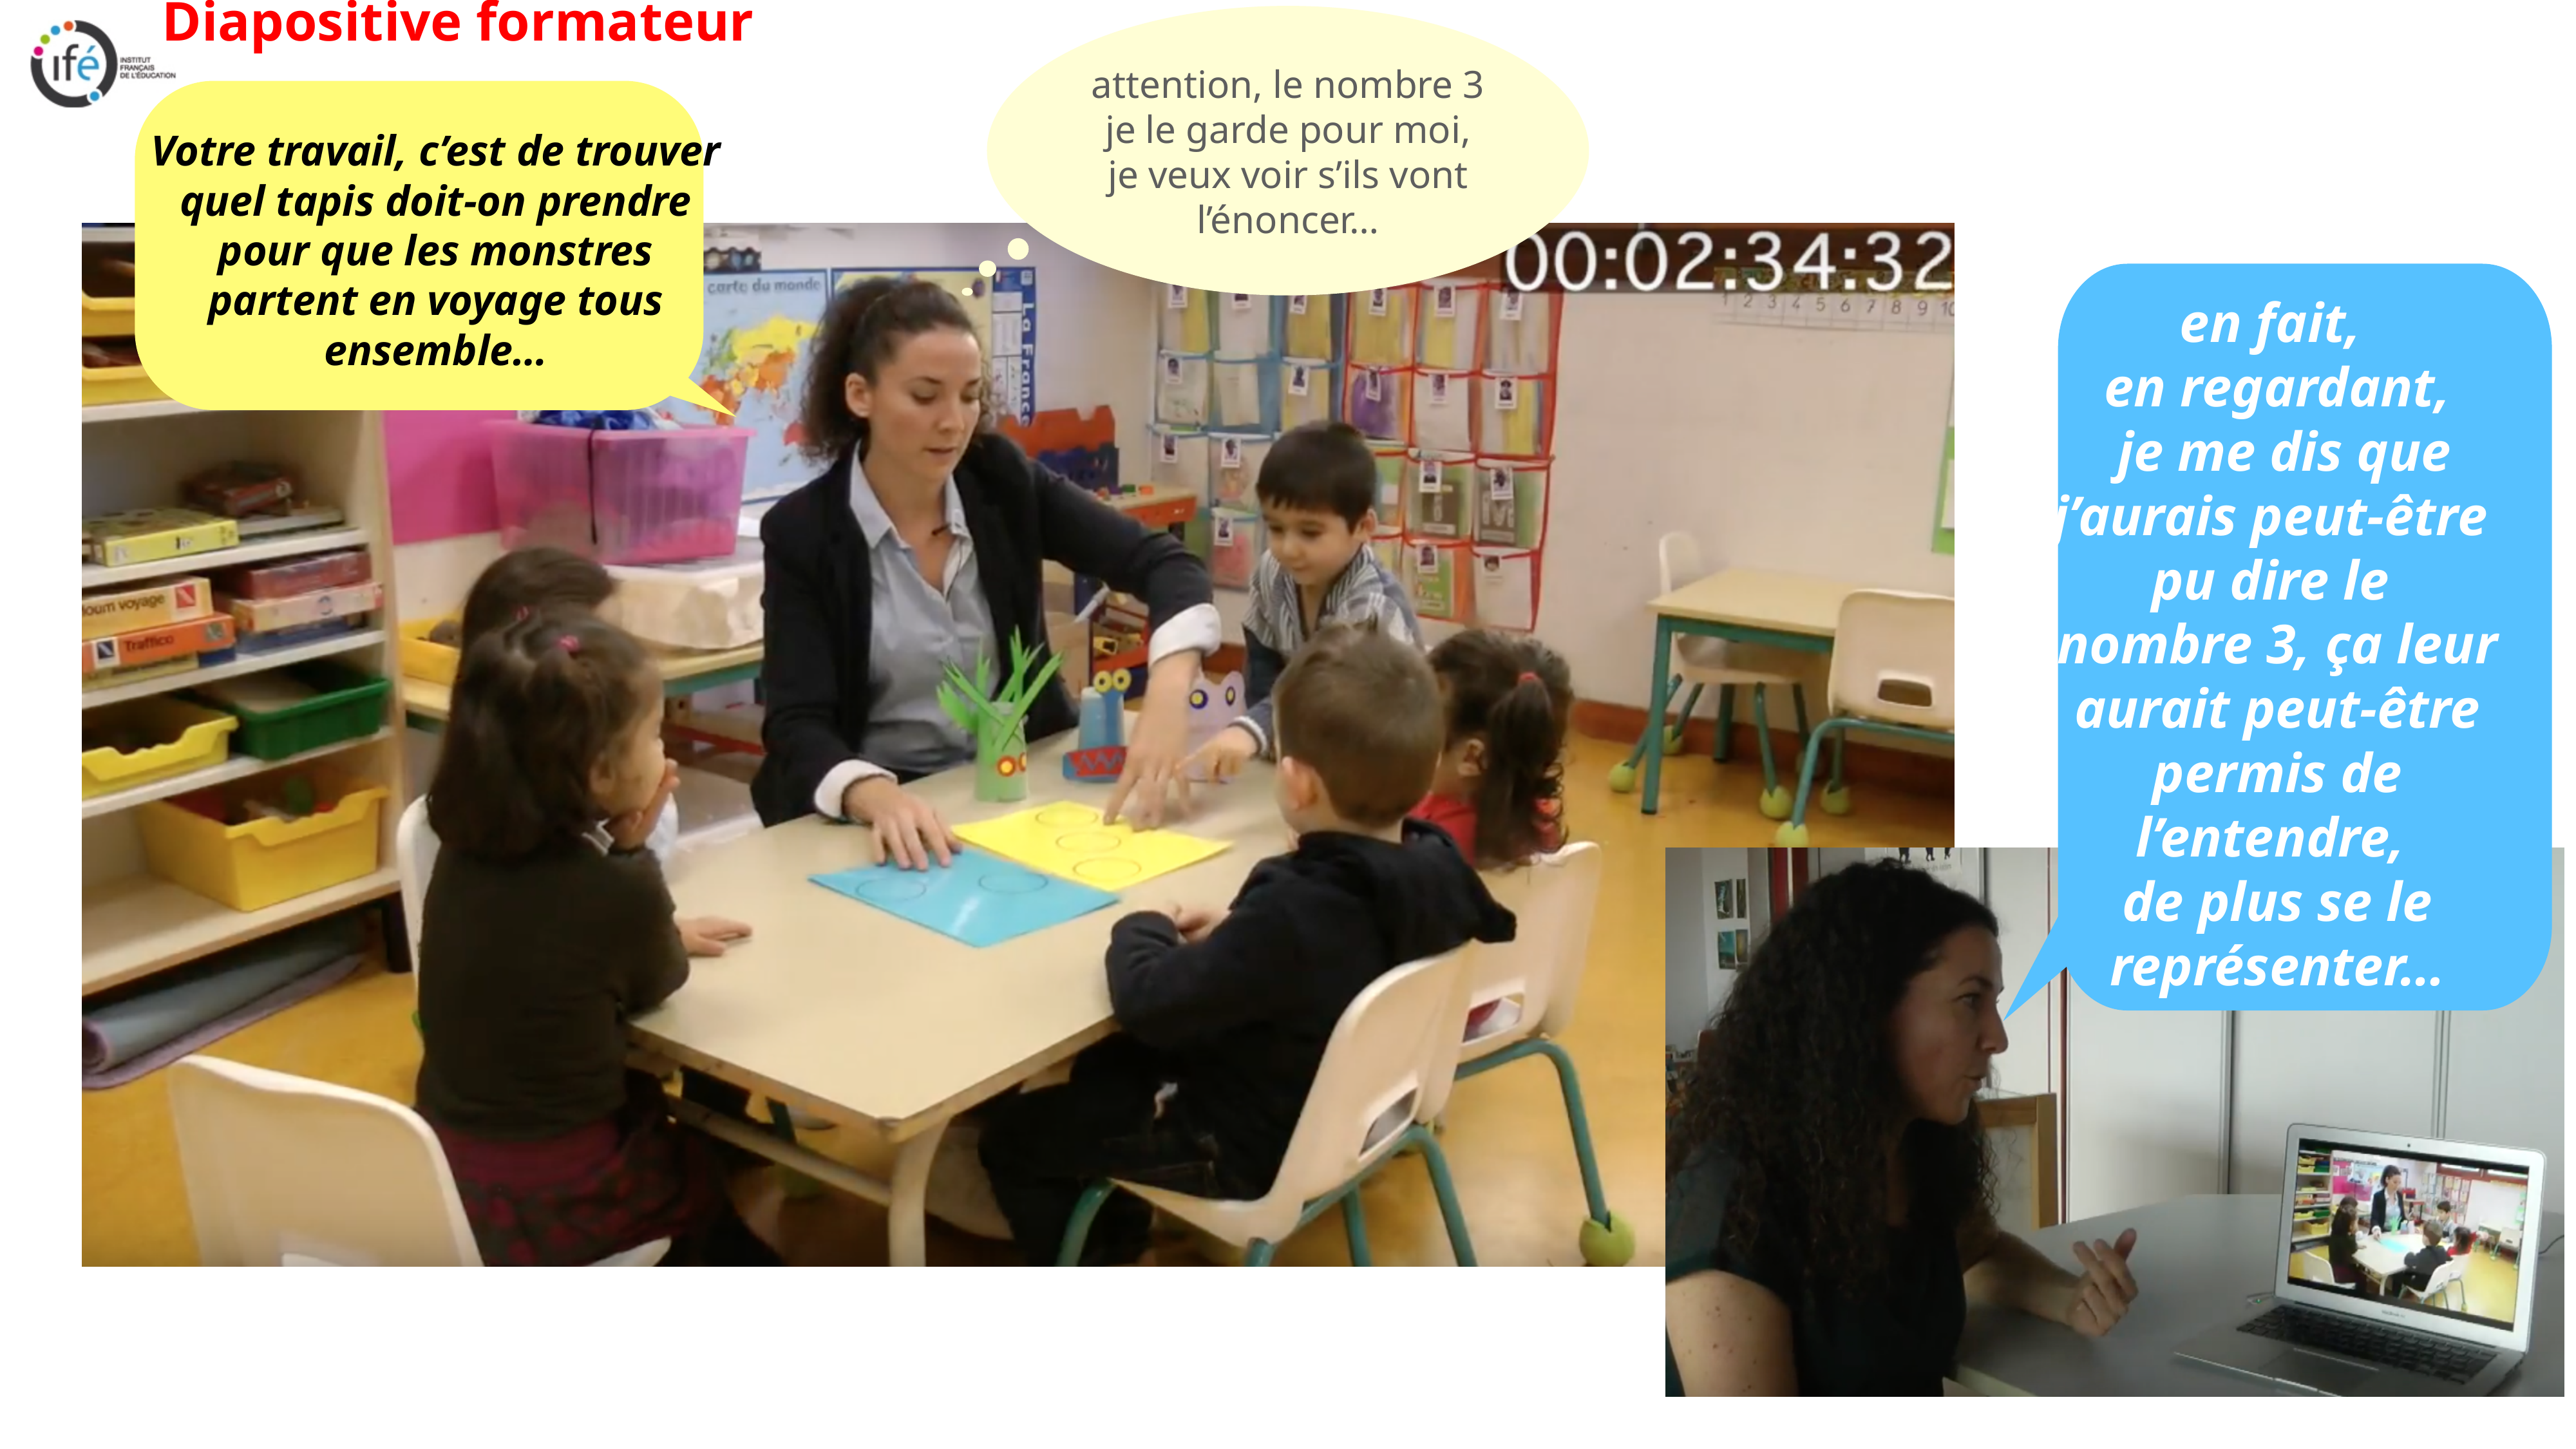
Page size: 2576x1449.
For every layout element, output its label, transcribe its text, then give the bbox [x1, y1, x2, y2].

text_box Votre travail, c’est de trouver quel tapis doit-on prendre pour que les monstres partent en voyage tous ensemble… [135, 80, 737, 417]
text_box [979, 260, 996, 277]
text_box Diapositive formateur [156, 0, 760, 57]
text_box en fait, en regardant, je me dis que j’aurais peut-être pu dire le nombre 3, ça leur aurait peut-être permis de l’entendre, de plus se le représenter… [2003, 263, 2552, 1021]
picture [30, 19, 177, 109]
text_box attention, le nombre 3 je le garde pour moi, je veux voir s’ils vont l’énoncer… [987, 6, 1589, 296]
text_box [961, 287, 973, 296]
picture [82, 223, 2564, 1397]
text_box [1007, 238, 1029, 260]
